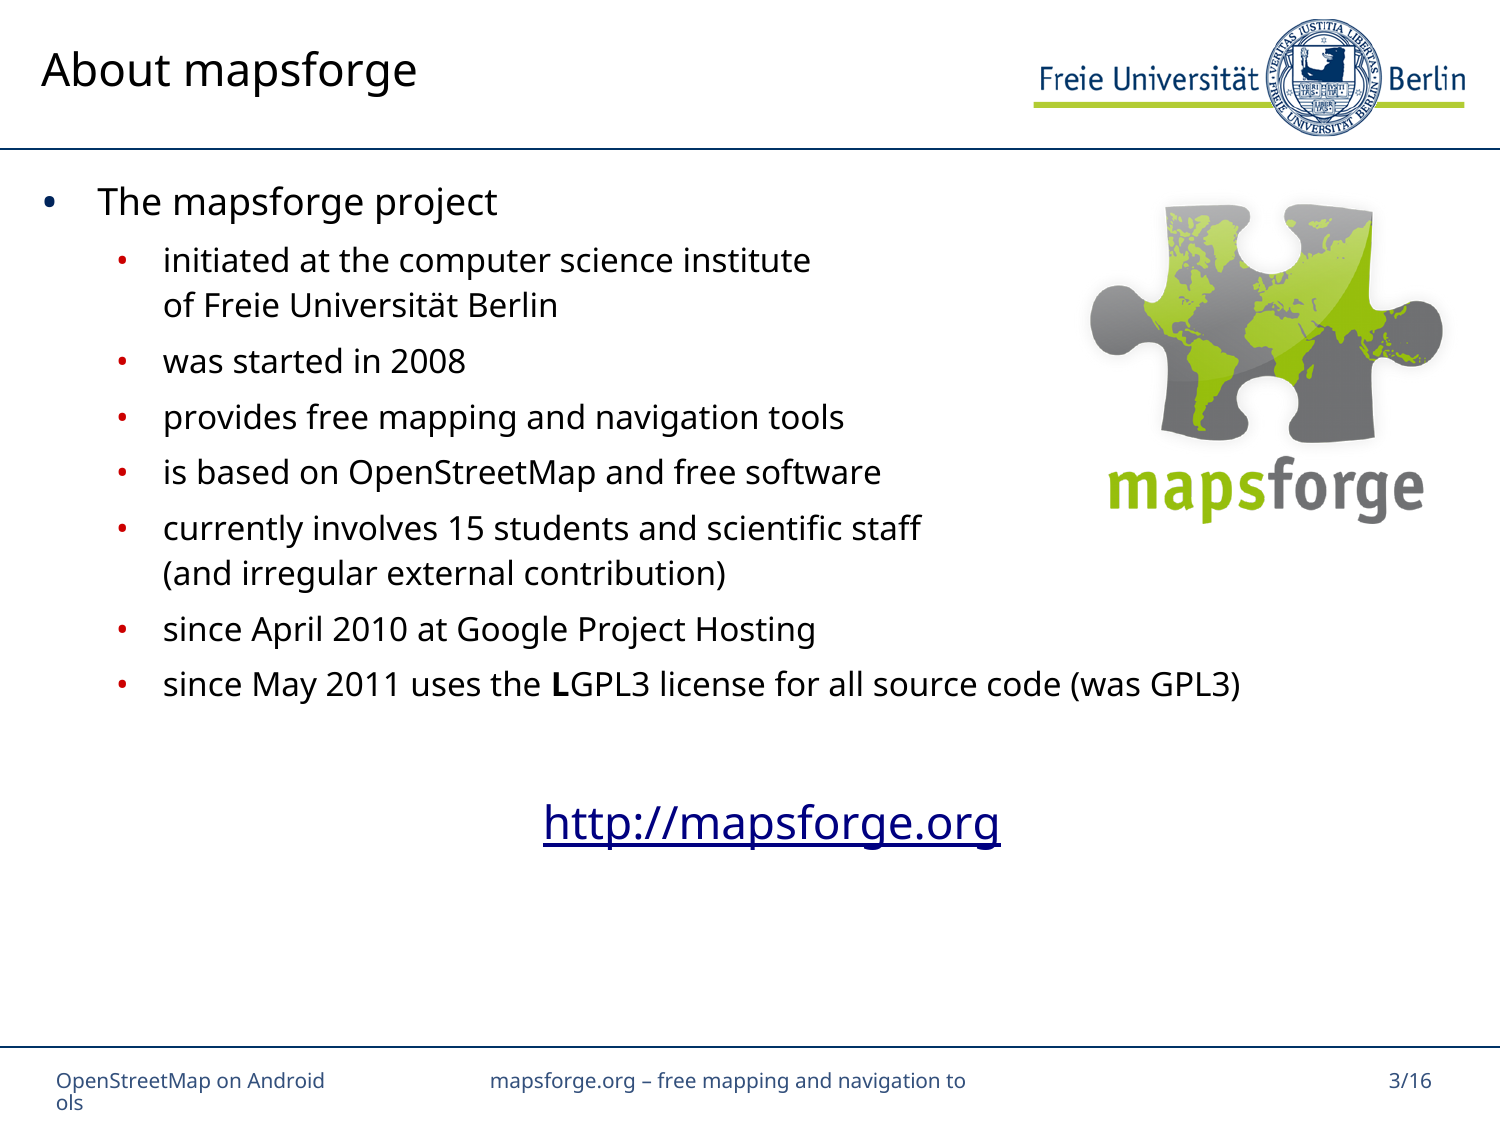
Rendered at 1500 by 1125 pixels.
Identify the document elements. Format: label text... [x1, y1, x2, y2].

title About mapsforge [41, 0, 1016, 138]
picture [1074, 188, 1459, 524]
list The mapsforge project initiated at the computer science institute of Freie Universität Berlin was started in 2008 provides free mapping and navigation tools is based on OpenStreetMap and free software currently involves 15 students and scientific staff (and irregular external contribution) since April 2010 at Google Project Hosting since May 2011 uses the LGPL3 license for all source code (was GPL3) http://mapsforge.org [41, 175, 1447, 1034]
picture [1033, 19, 1470, 137]
